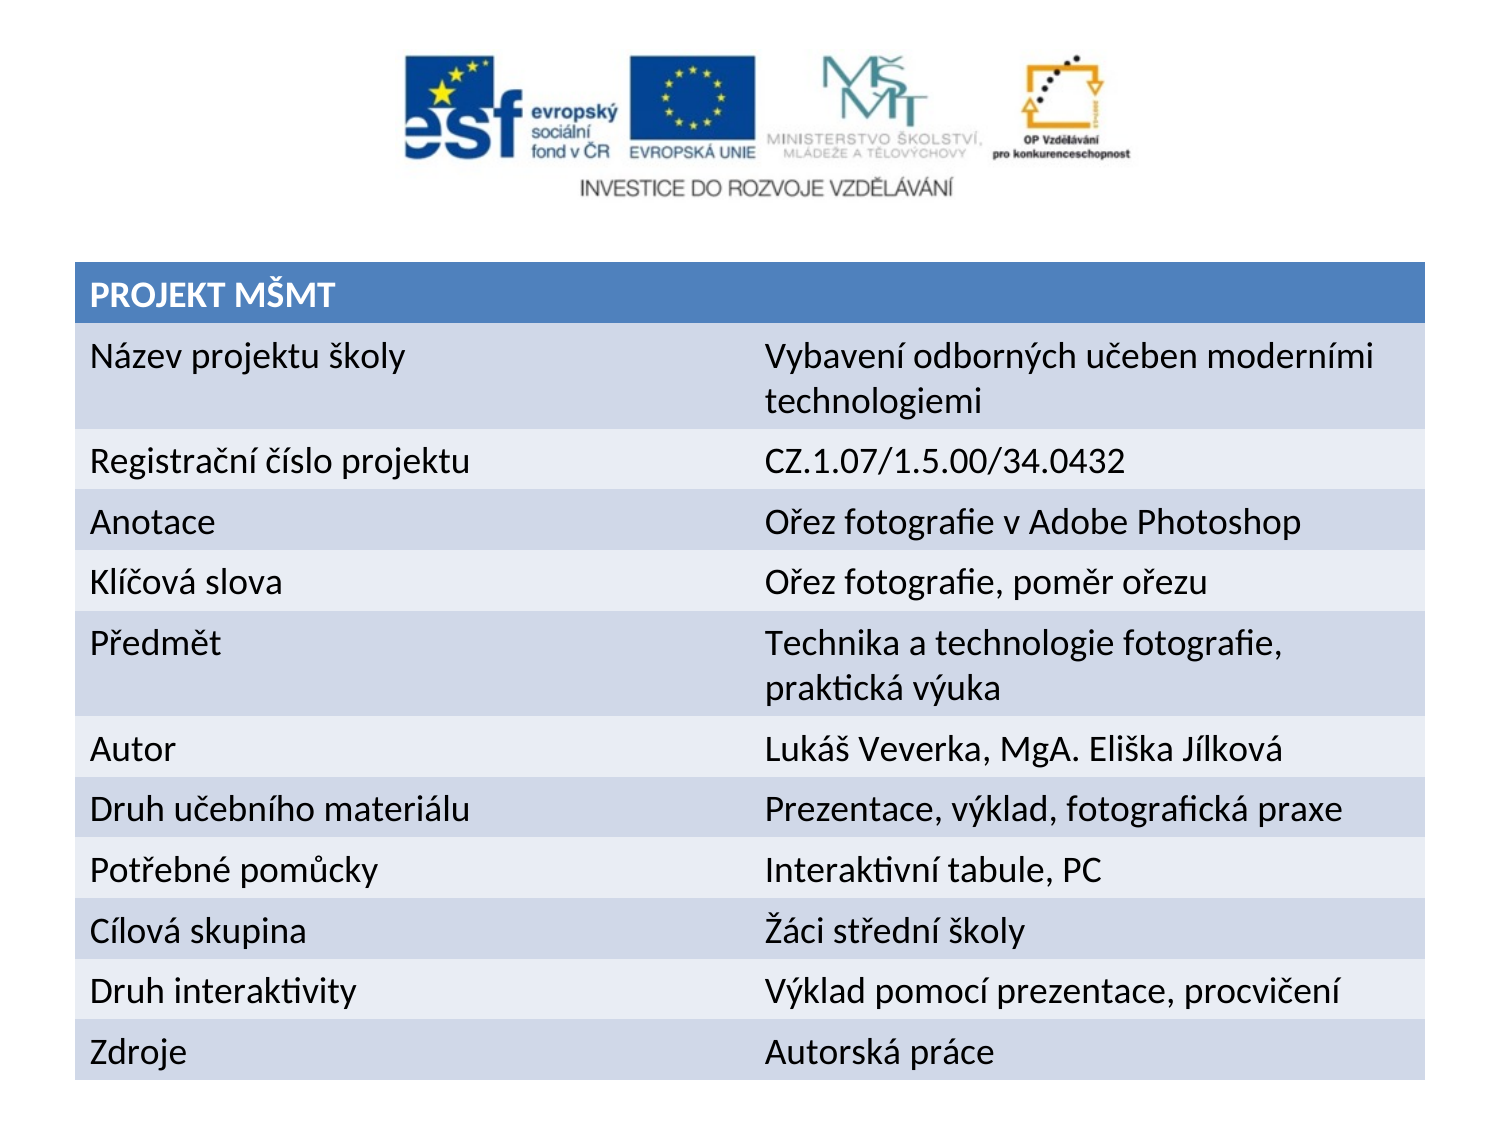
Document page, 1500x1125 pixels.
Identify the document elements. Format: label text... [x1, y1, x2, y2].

table_cell Výklad pomocí prezentace, procvičení [750, 959, 1425, 1019]
table_cell Ořez fotografie, poměr ořezu [750, 550, 1425, 611]
table_cell Druh interaktivity [75, 959, 750, 1019]
table_cell Prezentace, výklad, fotografická praxe [750, 777, 1425, 837]
table_cell Cílová skupina [75, 898, 750, 959]
table_cell Technika a technologie fotografie, praktická výuka [750, 611, 1425, 716]
table_cell Autor [75, 716, 750, 777]
table_cell Zdroje [75, 1019, 750, 1080]
picture [395, 49, 1140, 208]
table_cell Klíčová slova [75, 550, 750, 611]
table_cell Žáci střední školy [750, 898, 1425, 959]
table_cell Druh učebního materiálu [75, 777, 750, 837]
table_cell Lukáš Veverka, MgA. Eliška Jílková [750, 716, 1425, 777]
table_cell Vybavení odborných učeben moderními technologiemi [750, 323, 1425, 429]
table_cell CZ.1.07/1.5.00/34.0432 [750, 429, 1425, 489]
table_header [750, 262, 1425, 323]
table_cell Potřebné pomůcky [75, 837, 750, 898]
table_cell Autorská práce [750, 1019, 1425, 1080]
table_cell Registrační číslo projektu [75, 429, 750, 489]
table_cell Anotace [75, 489, 750, 550]
table_header PROJEKT MŠMT [75, 262, 750, 323]
table_cell Předmět [75, 611, 750, 716]
table_cell Interaktivní tabule, PC [750, 837, 1425, 898]
table_cell Ořez fotografie v Adobe Photoshop [750, 489, 1425, 550]
table_cell Název projektu školy [75, 323, 750, 429]
